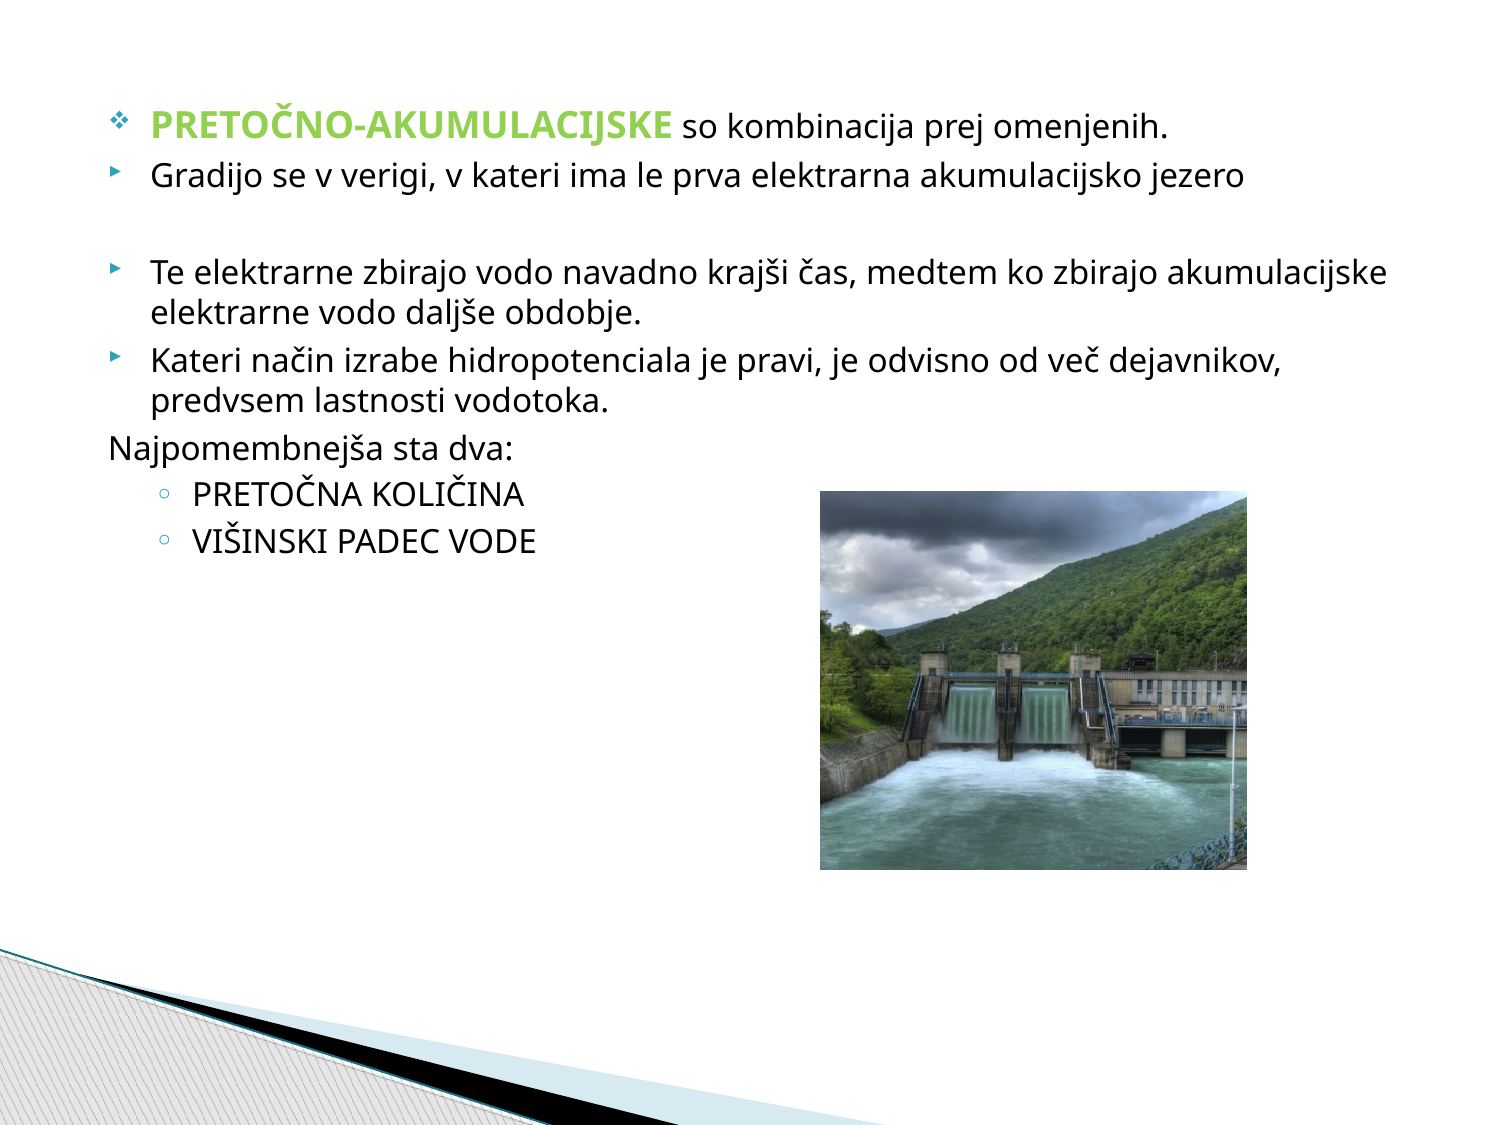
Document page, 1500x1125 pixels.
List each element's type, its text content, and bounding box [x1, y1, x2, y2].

list PRETOČNO-AKUMULACIJSKE so kombinacija prej omenjenih. Gradijo se v verigi, v kateri ima le prva elektrarna akumulacijsko jezero Te elektrarne zbirajo vodo navadno krajši čas, medtem ko zbirajo akumulacijske elektrarne vodo daljše obdobje. Kateri način izrabe hidropotenciala je pravi, je odvisno od več dejavnikov, predvsem lastnosti vodotoka. Najpomembnejša sta dva: PRETOČNA KOLIČINA VIŠINSKI PADEC VODE [75, 93, 1425, 986]
picture [820, 491, 1247, 870]
